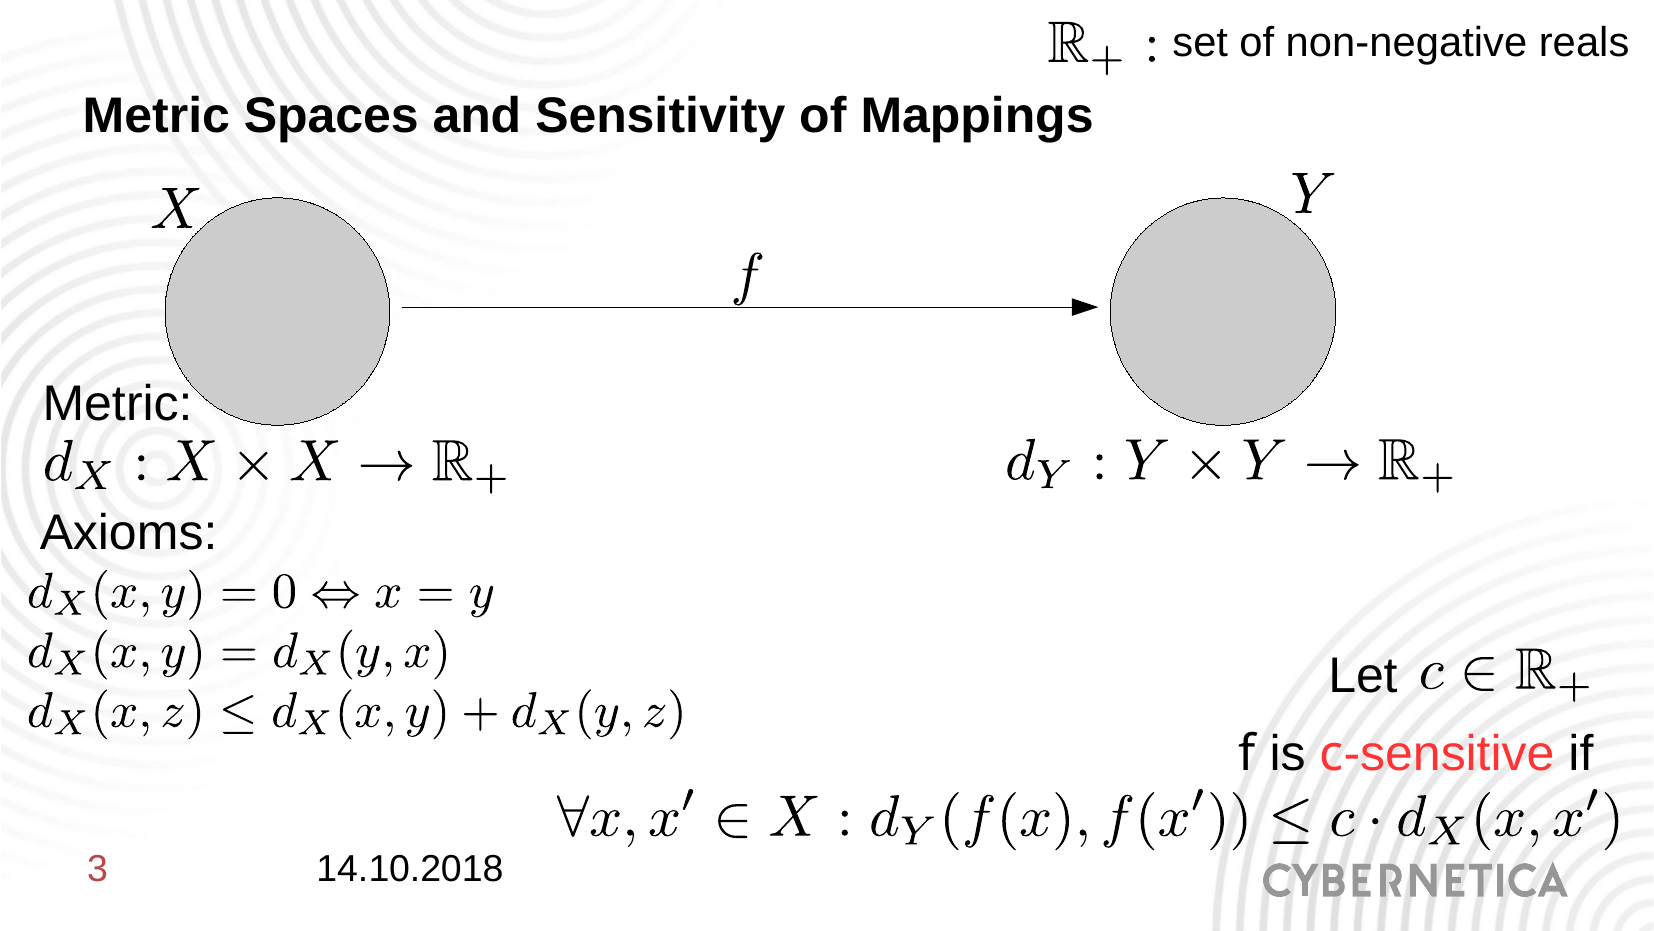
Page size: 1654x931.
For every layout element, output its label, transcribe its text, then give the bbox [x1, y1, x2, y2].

text_box [1110, 197, 1336, 426]
text_box f is c-sensitive if [1223, 709, 1614, 792]
text_box [730, 252, 766, 306]
text_box [42, 439, 509, 494]
title Metric Spaces and Sensitivity of Mappings [82, 37, 1571, 193]
text_box [556, 788, 1624, 851]
picture [0, 0, 1654, 931]
text_box set of non-negative reals [1157, 10, 1654, 73]
text_box [1418, 648, 1593, 703]
text_box [150, 188, 390, 426]
text_box [1290, 173, 1337, 213]
text_box Metric: [27, 367, 208, 439]
text_box [1047, 21, 1161, 76]
text_box Axioms: [25, 497, 236, 568]
text_box [1005, 438, 1456, 493]
text_box [26, 569, 687, 740]
text_box Let [1313, 639, 1419, 709]
